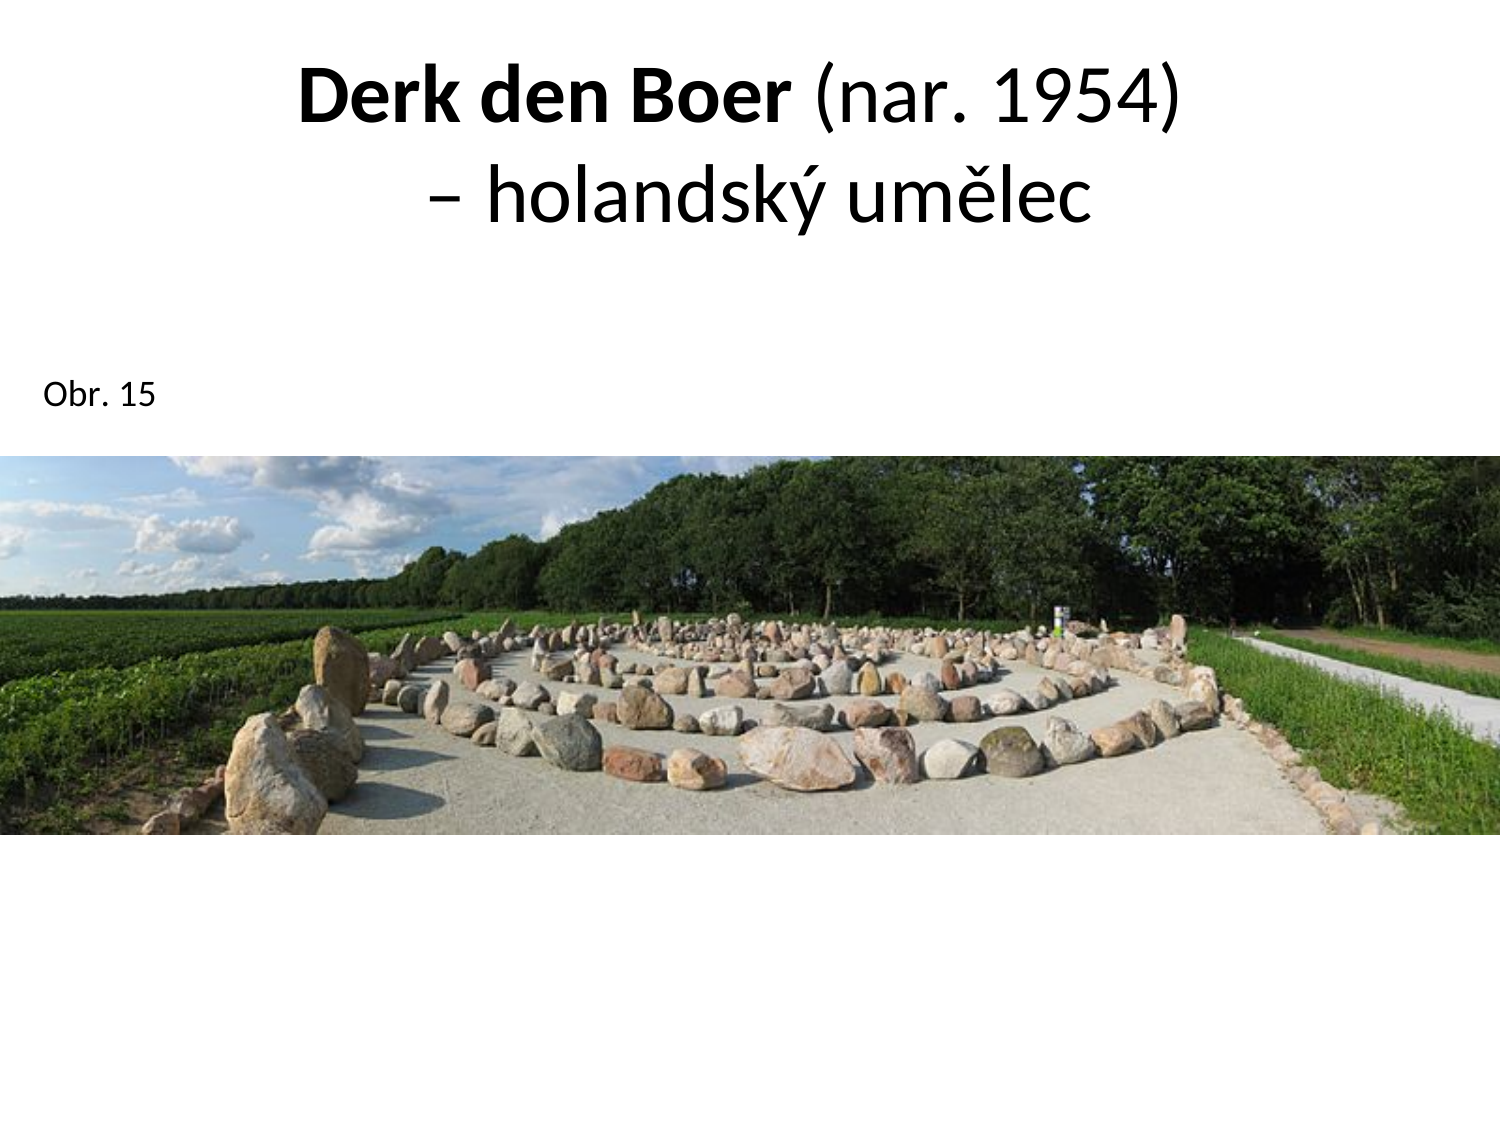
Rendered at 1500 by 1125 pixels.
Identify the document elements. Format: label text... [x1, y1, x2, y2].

title Derk den Boer (nar. 1954) – holandský umělec [75, 31, 1426, 247]
text_box Obr. 15 [28, 361, 172, 423]
text_box [0, 456, 1500, 835]
